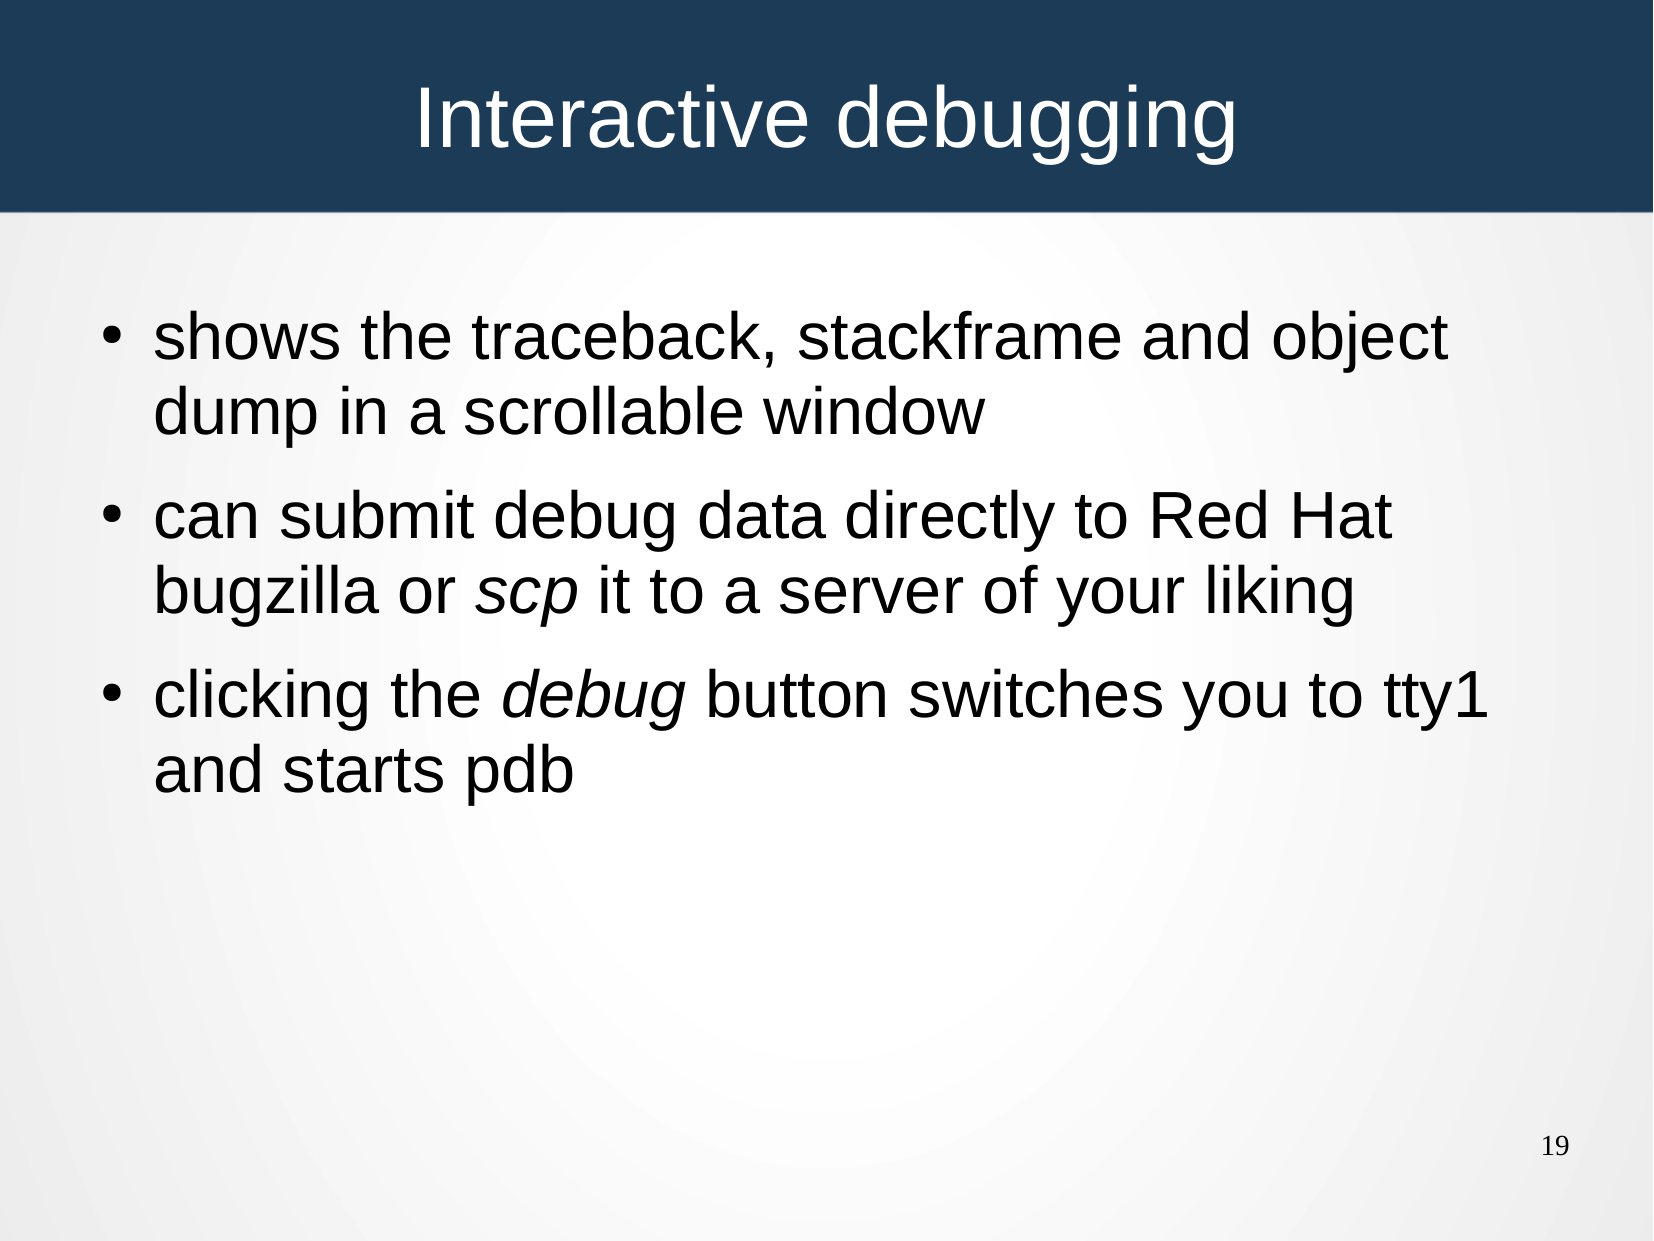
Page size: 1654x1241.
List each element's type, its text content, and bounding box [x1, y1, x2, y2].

list shows the traceback, stackframe and object dump in a scrollable window can submit debug data directly to Red Hat bugzilla or scp it to a server of your liking clicking the debug button switches you to tty1 and starts pdb [82, 299, 1571, 1019]
picture [0, 0, 1653, 1241]
title Interactive debugging [82, 47, 1571, 189]
